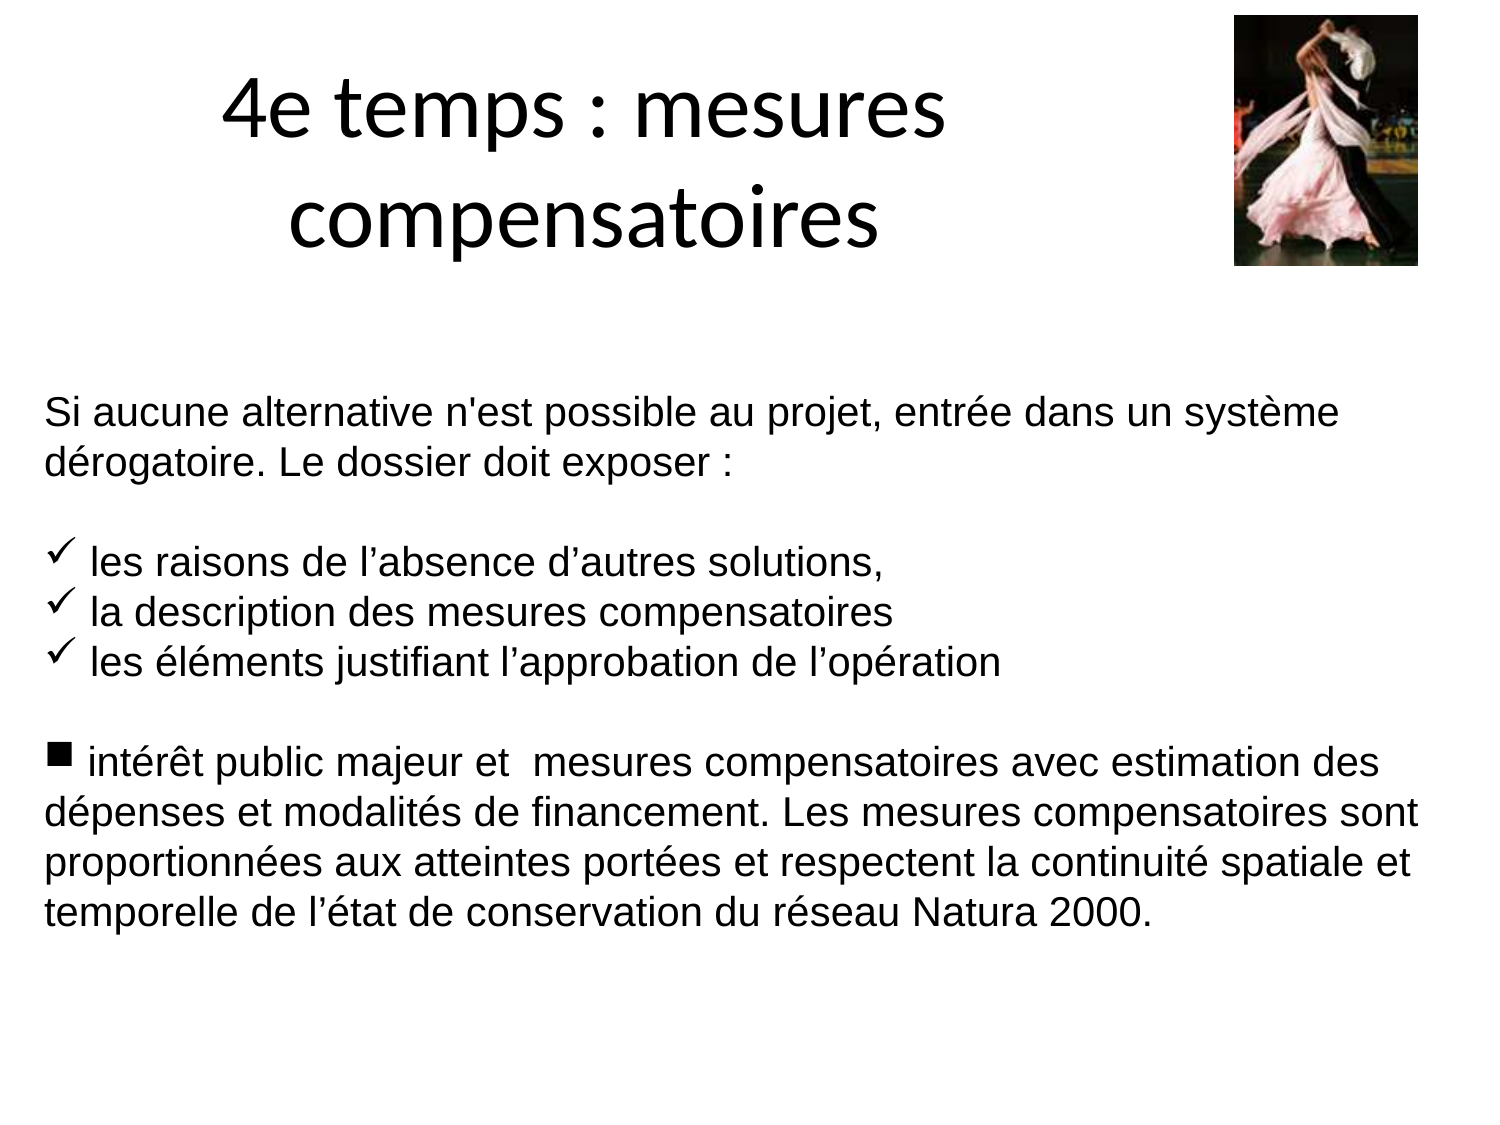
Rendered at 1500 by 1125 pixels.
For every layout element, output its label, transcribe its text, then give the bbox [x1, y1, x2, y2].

text_box 4e temps : mesures compensatoires [29, 0, 1140, 384]
picture [1234, 15, 1418, 266]
text_box Si aucune alternative n'est possible au projet, entrée dans un système dérogatoire. Le dossier doit exposer : les raisons de l’absence d’autres solutions, la description des mesures compensatoires les éléments justifiant l’approbation de l’opération intérêt public majeur et mesures compensatoires avec estimation des dépenses et modalités de financement. Les mesures compensatoires sont proportionnées aux atteintes portées et respectent la continuité spatiale et temporelle de l’état de conservation du réseau Natura 2000. [29, 377, 1447, 1093]
